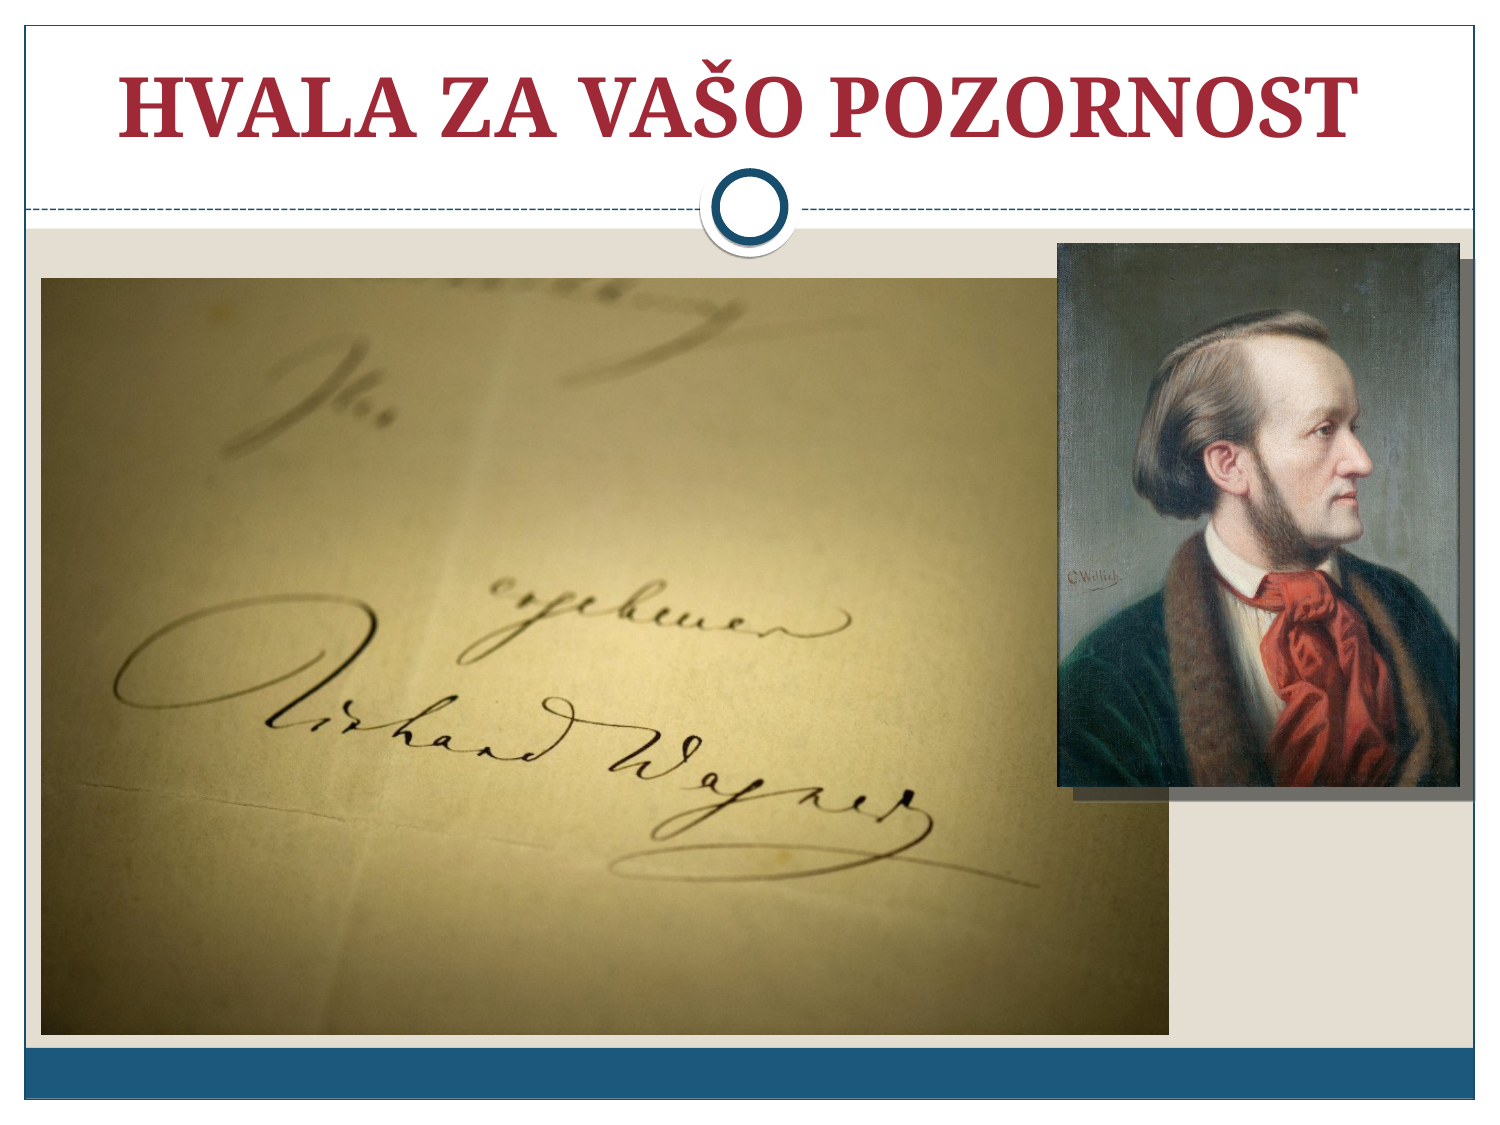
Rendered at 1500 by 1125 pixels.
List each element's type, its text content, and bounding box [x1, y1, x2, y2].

picture [41, 243, 1460, 1035]
title HVALA ZA VAŠO POZORNOST [49, 37, 1450, 162]
